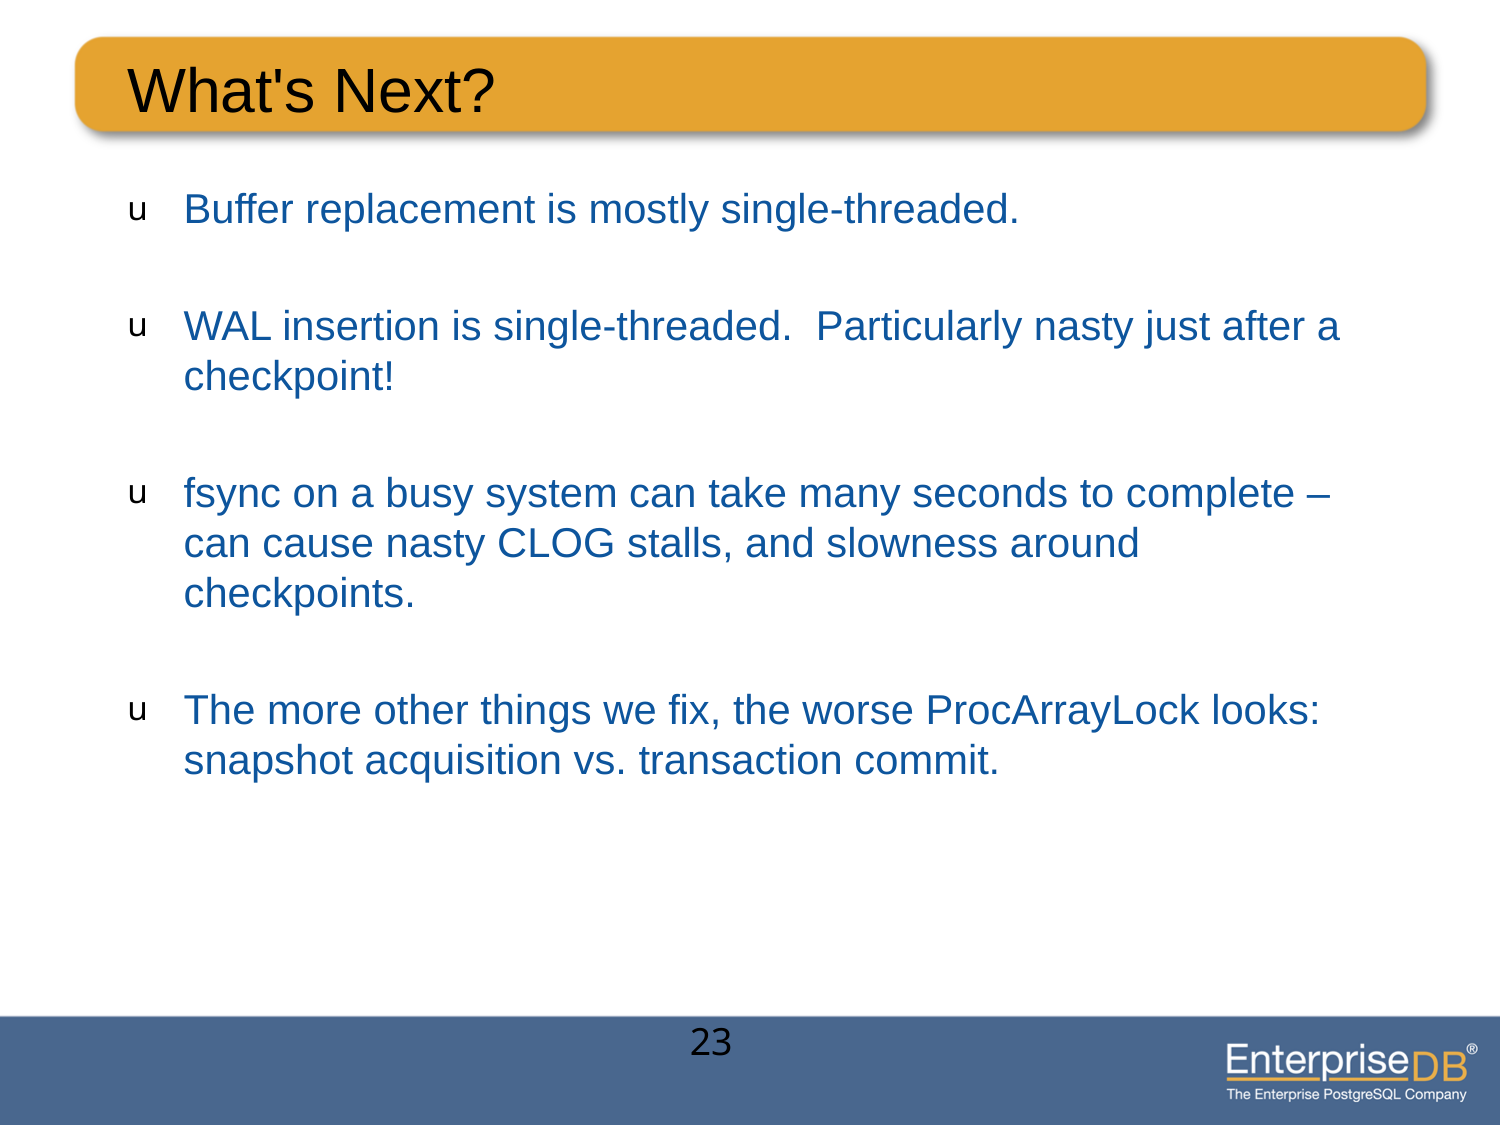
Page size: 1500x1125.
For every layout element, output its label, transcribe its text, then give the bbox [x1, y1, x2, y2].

list Buffer replacement is mostly single-threaded. WAL insertion is single-threaded. Particularly nasty just after a checkpoint! fsync on a busy system can take many seconds to complete – can cause nasty CLOG stalls, and slowness around checkpoints. The more other things we fix, the worse ProcArrayLock looks: snapshot acquisition vs. transaction commit. [112, 174, 1388, 963]
slide_number <number> [675, 1010, 825, 1125]
title What's Next? [112, 37, 1388, 138]
picture [0, 0, 1500, 1125]
